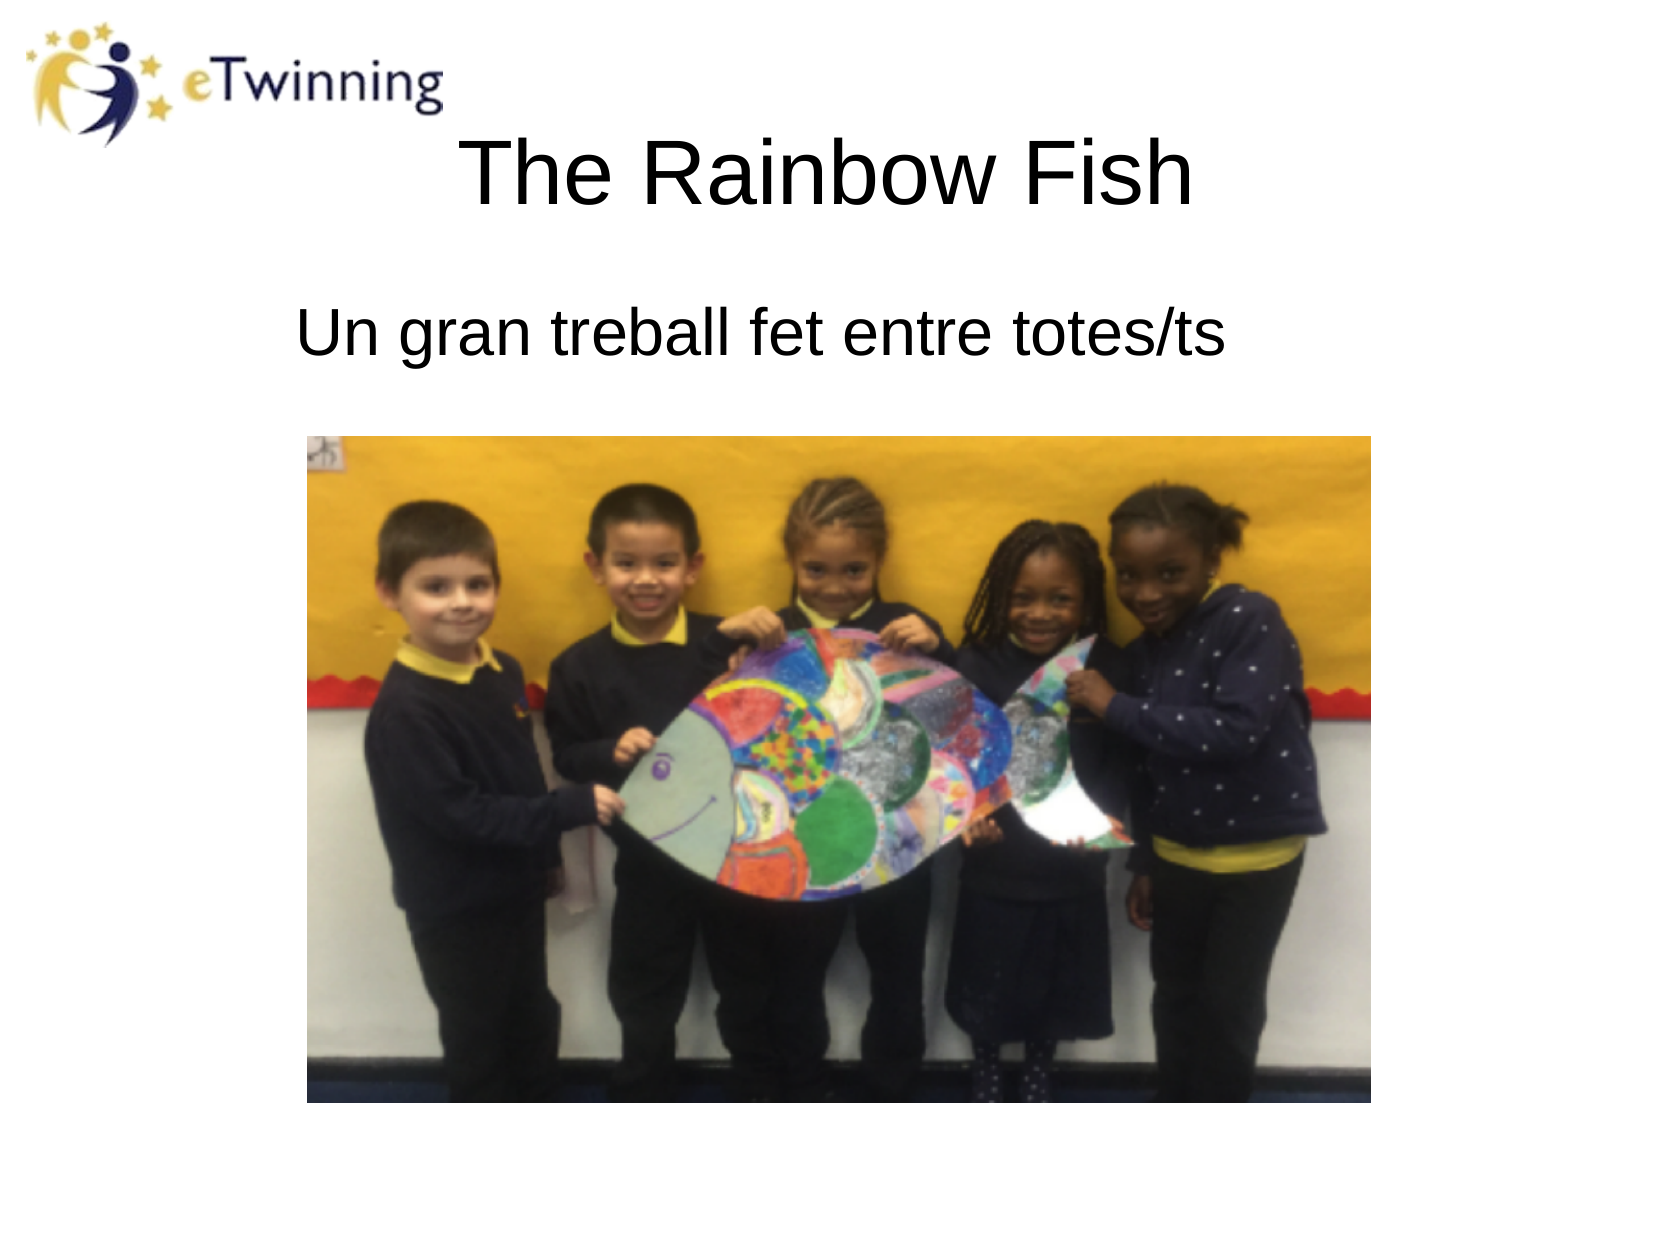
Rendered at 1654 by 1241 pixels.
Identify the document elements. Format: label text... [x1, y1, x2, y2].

picture [26, 20, 443, 148]
title The Rainbow Fish [82, 88, 1571, 257]
subtitle Un gran treball fet entre totes/ts [295, 283, 1264, 382]
picture [307, 436, 1371, 1103]
